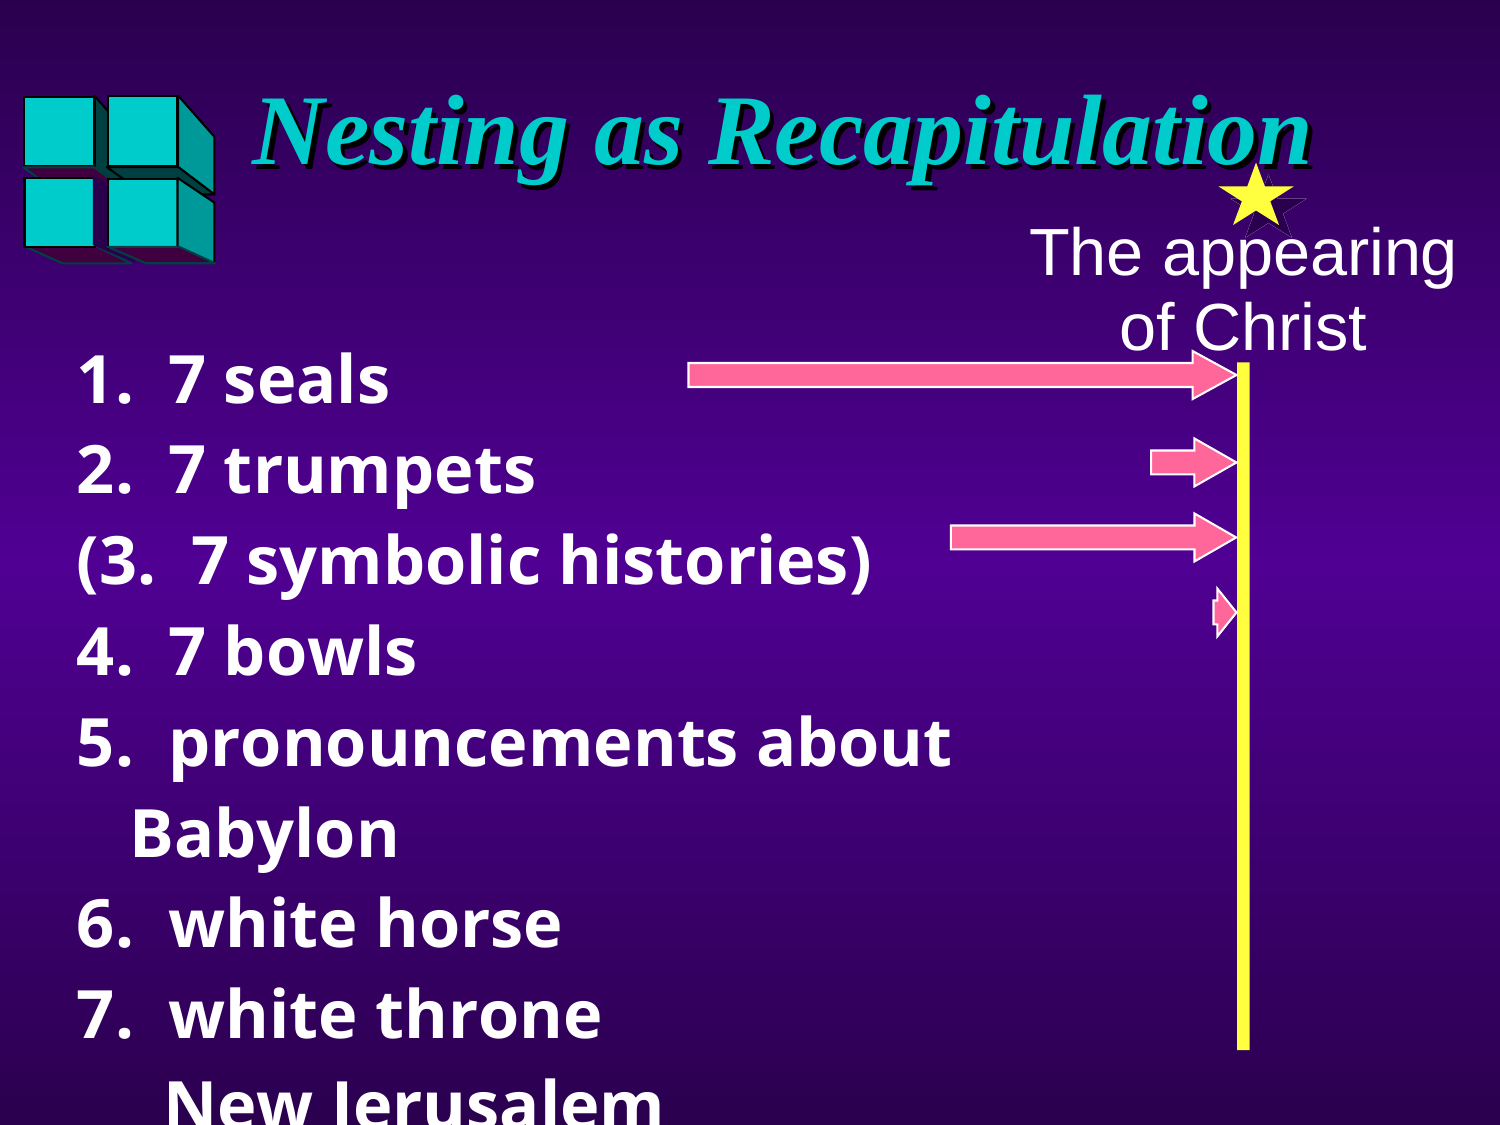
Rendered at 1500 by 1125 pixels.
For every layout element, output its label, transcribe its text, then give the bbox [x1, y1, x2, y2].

list 1. 7 seals 2. 7 trumpets (3. 7 symbolic histories) 4. 7 bowls 5. pronouncements about Babylon 6. white horse 7. white throne New Jerusalem [62, 324, 1063, 1076]
text_box The appearing of Christ [1014, 207, 1473, 372]
text_box [1218, 162, 1294, 226]
title Nesting as Recapitulation [237, 37, 1450, 225]
text_box [688, 351, 1250, 1051]
